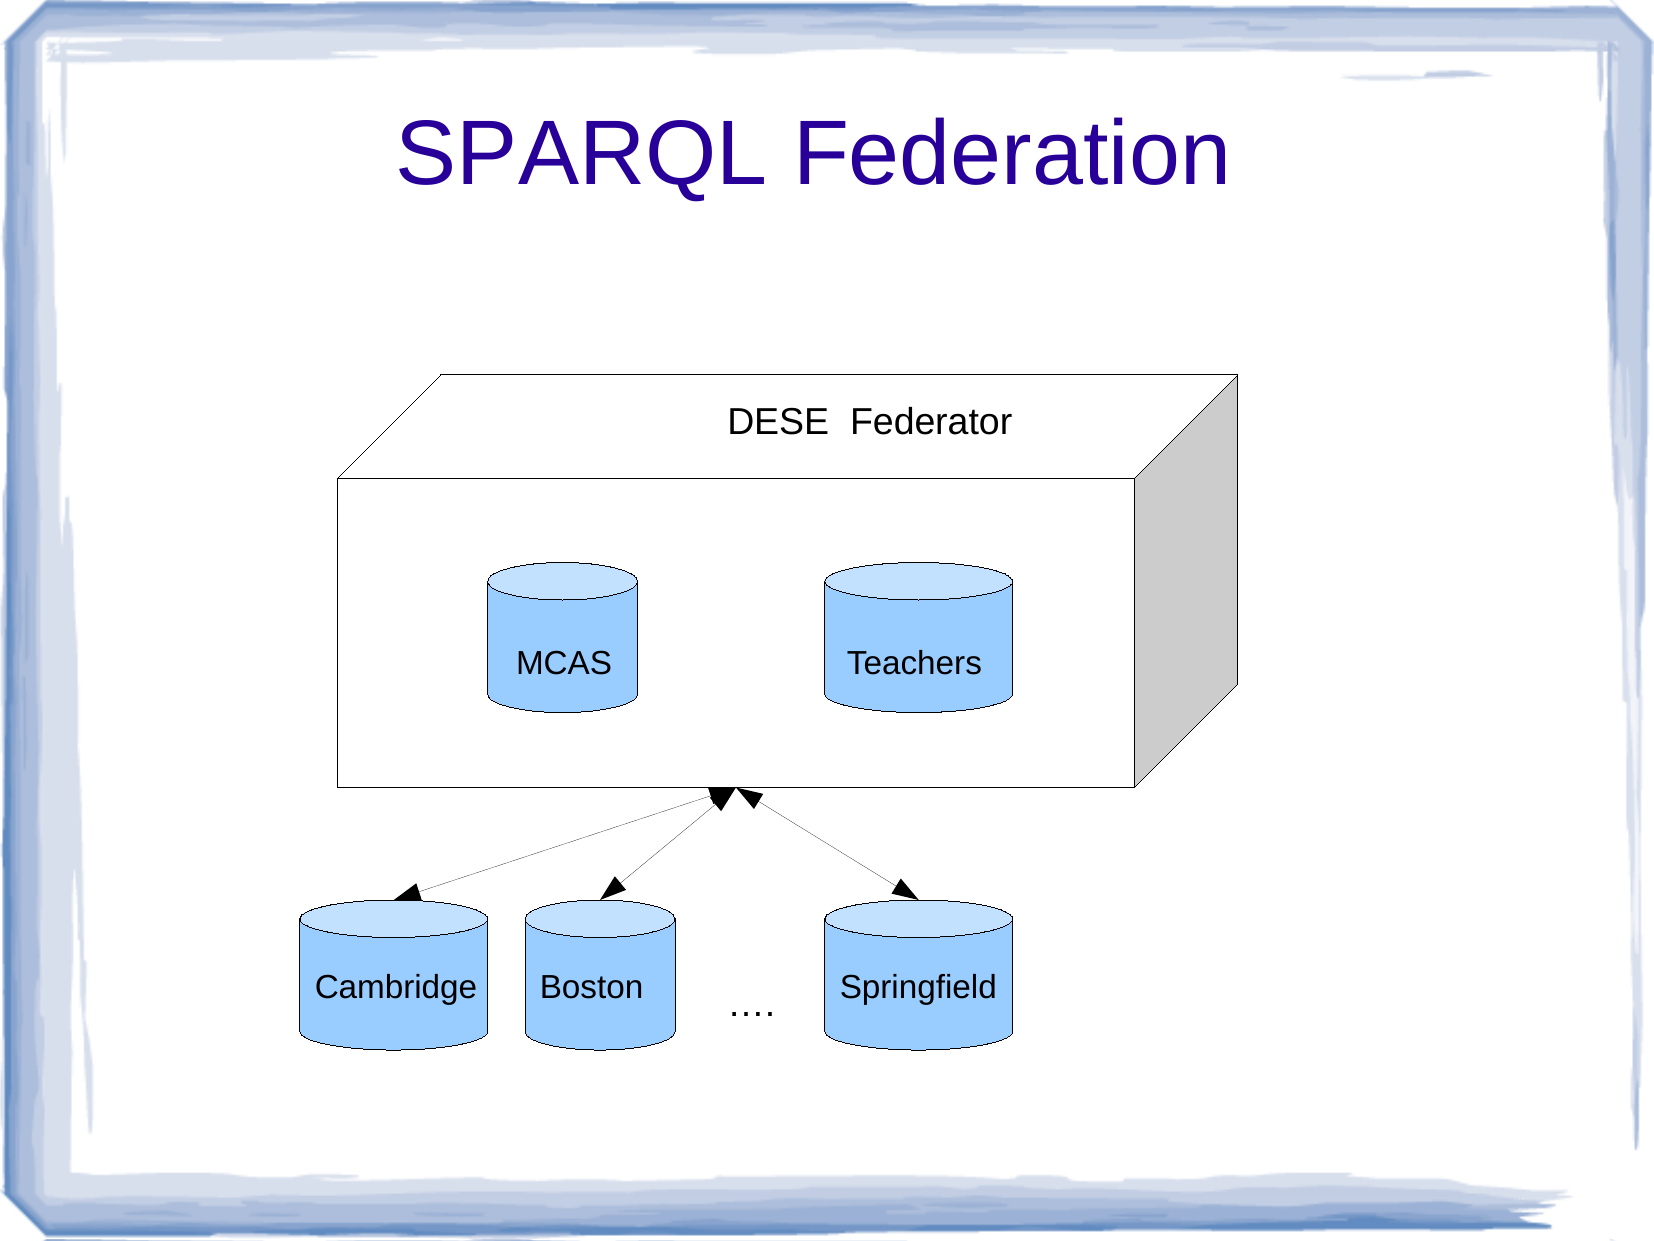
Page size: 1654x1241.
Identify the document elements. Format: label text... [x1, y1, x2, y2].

text_box [337, 374, 1238, 788]
title SPARQL Federation [82, 49, 1571, 257]
text_box Springfield [825, 960, 1013, 1013]
picture [0, 0, 1654, 1241]
text_box Boston [525, 960, 659, 1013]
text_box Teachers [832, 637, 997, 690]
text_box MCAS [501, 637, 628, 690]
text_box DESE Federator [712, 393, 1028, 451]
text_box [299, 919, 488, 1051]
text_box [525, 919, 676, 1051]
text_box …. [712, 975, 791, 1032]
text_box [824, 919, 1013, 1051]
text_box Cambridge [300, 960, 493, 1013]
